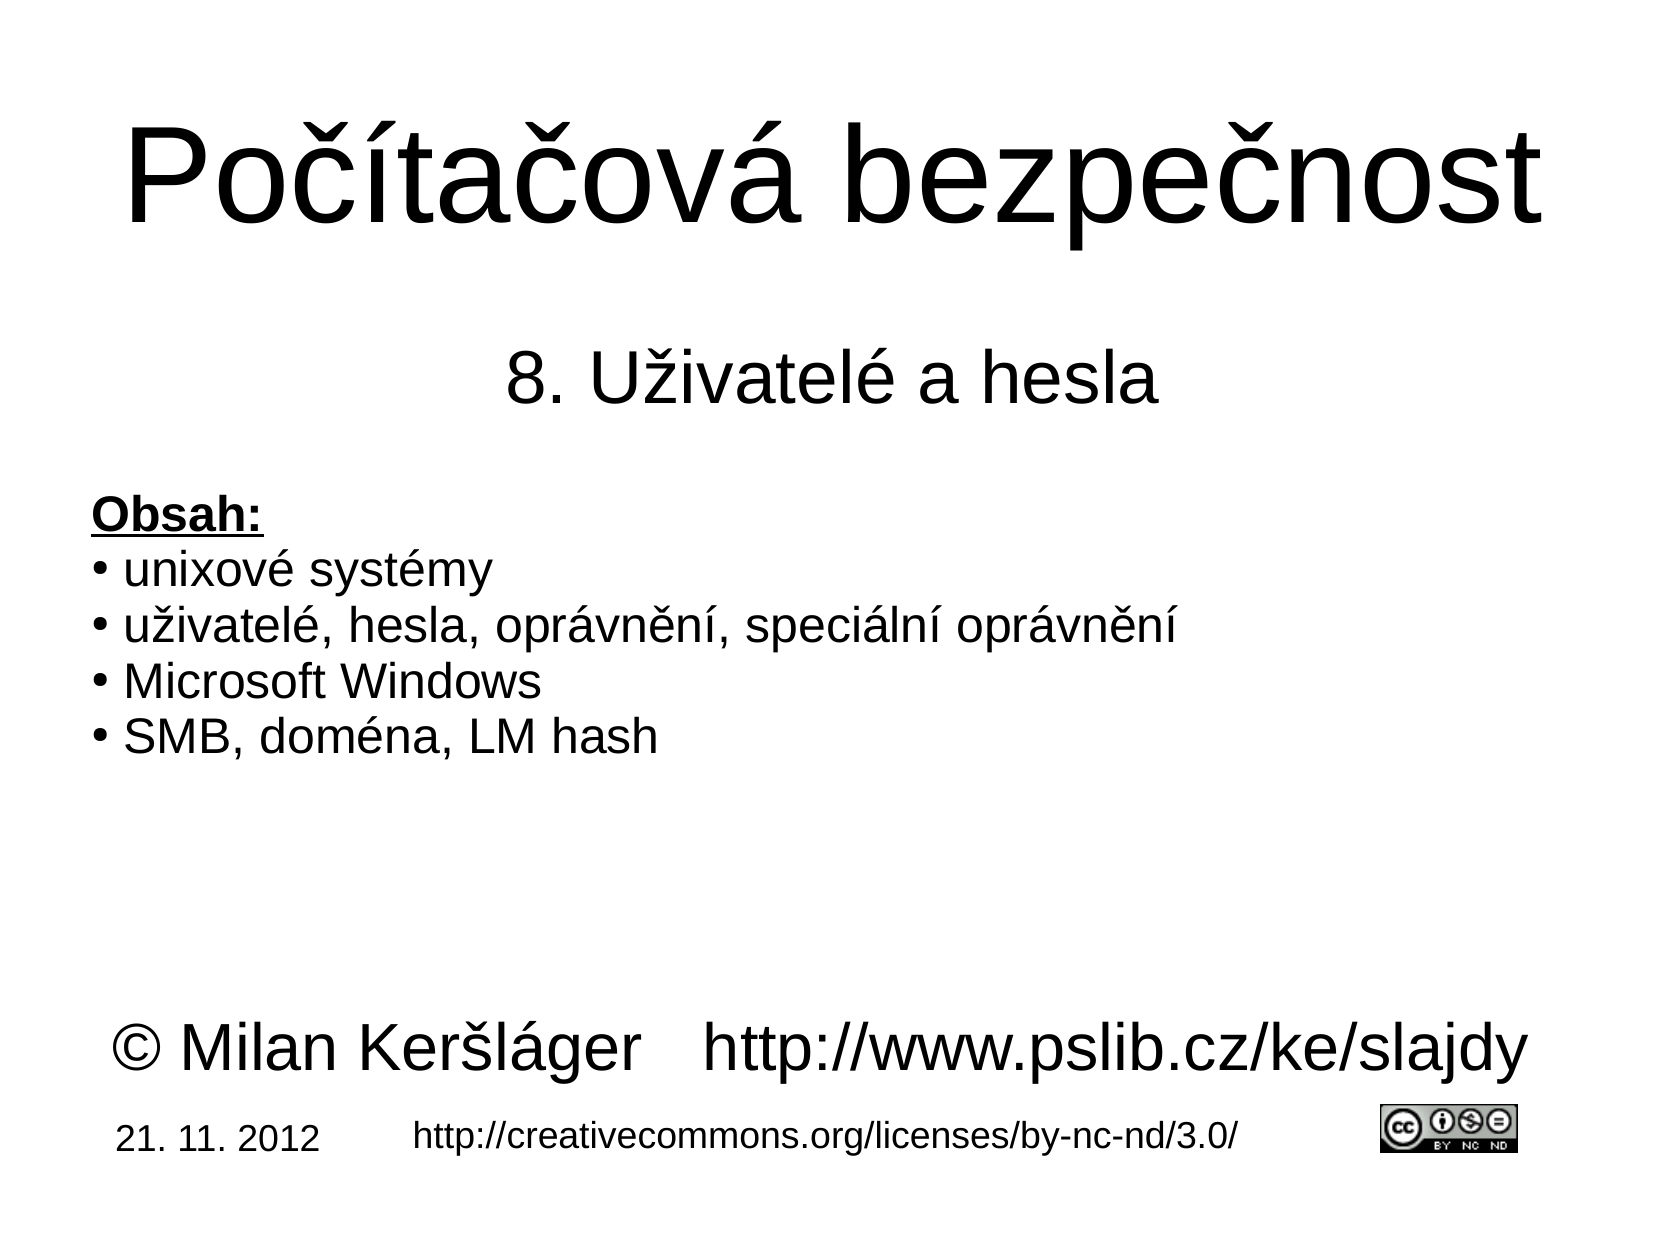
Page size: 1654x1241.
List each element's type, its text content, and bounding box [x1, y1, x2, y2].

list © Milan Keršláger http://www.pslib.cz/ke/slajdy [76, 1009, 1565, 1087]
title Počítačová bezpečnost 8. Uživatelé a hesla [88, 56, 1577, 461]
text_box 21.11.2012 [100, 1110, 337, 1168]
text_box Obsah: unixové systémy uživatelé, hesla, oprávnění, speciální oprávnění Microsoft Windows SMB, doména, LM hash [76, 478, 1583, 772]
text_box http://creativecommons.org/licenses/by-nc-nd/3.0/ [339, 1107, 1313, 1165]
picture [1380, 1104, 1518, 1153]
